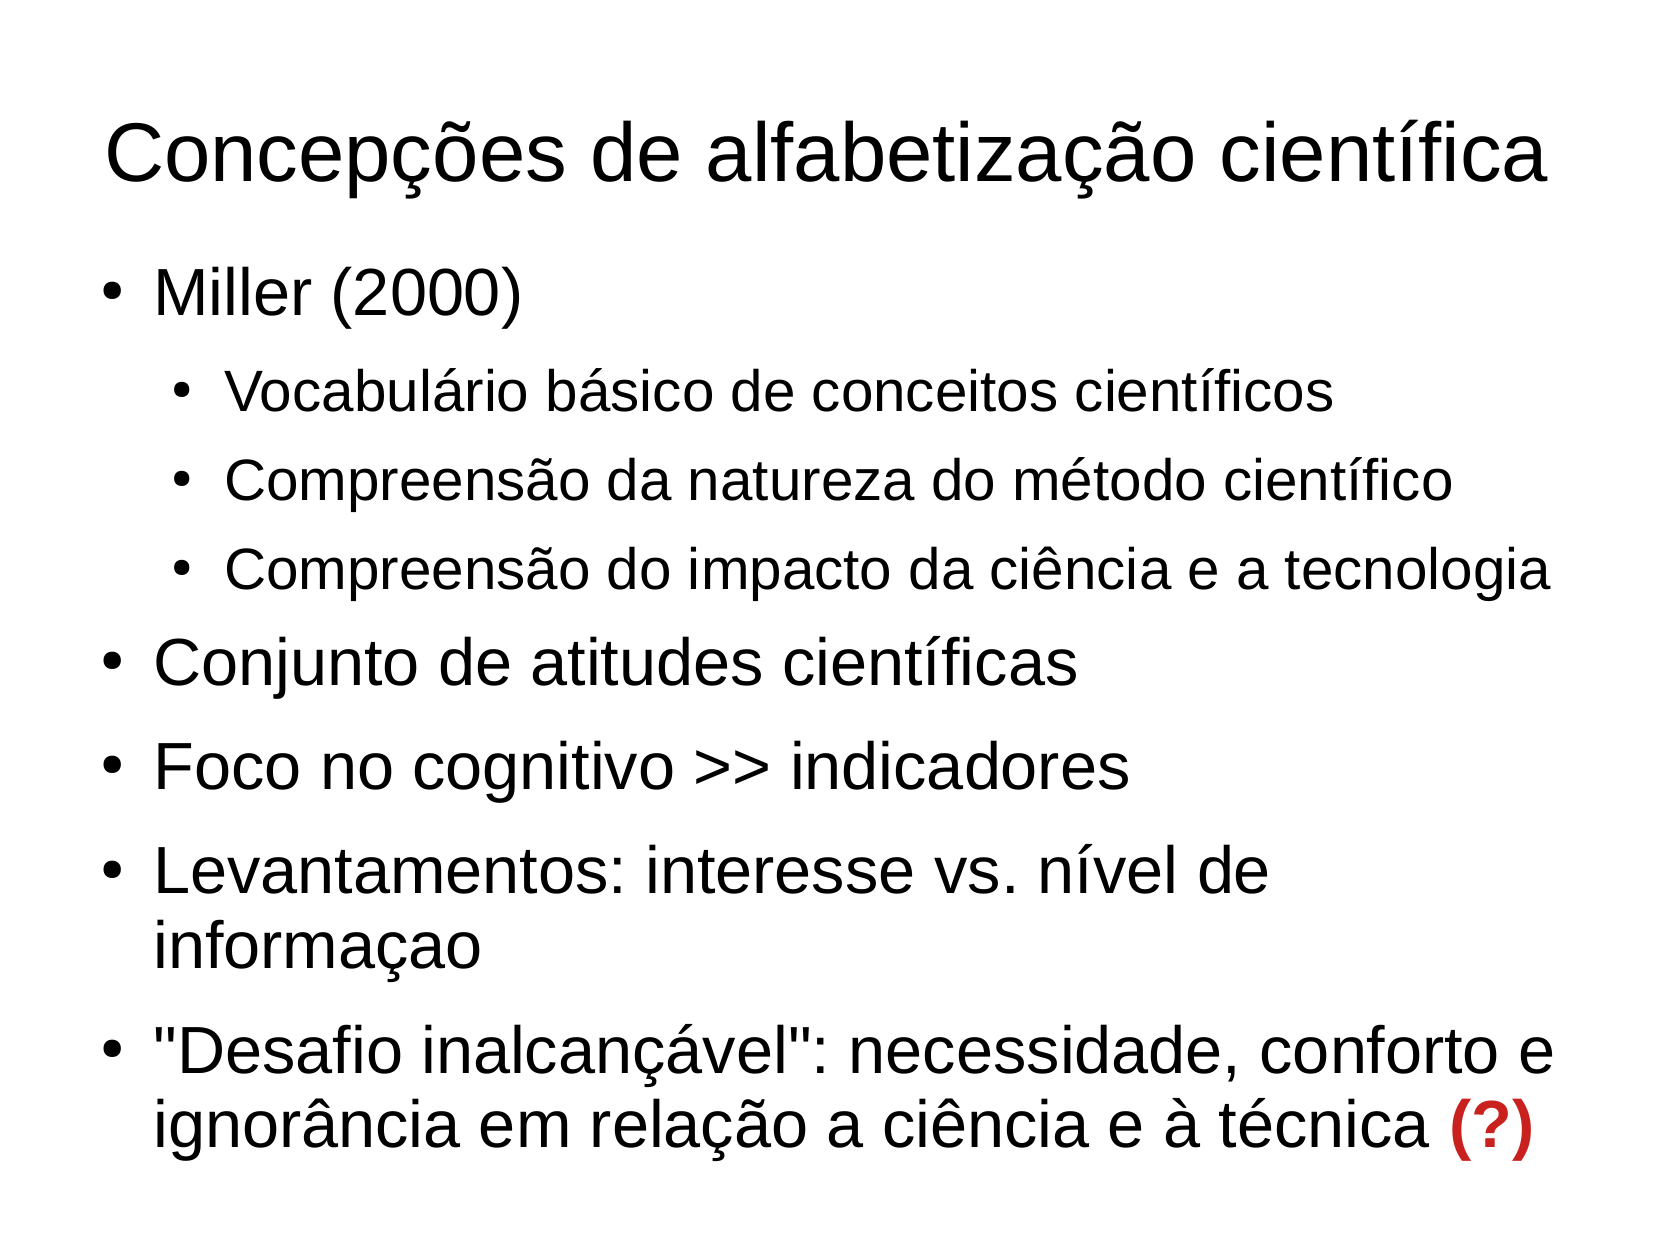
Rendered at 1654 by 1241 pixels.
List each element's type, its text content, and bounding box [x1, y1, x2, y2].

title Concepções de alfabetização científica [82, 49, 1571, 254]
list Miller (2000) Vocabulário básico de conceitos científicos Compreensão da natureza do método científico Compreensão do impacto da ciência e a tecnologia Conjunto de atitudes científicas Foco no cognitivo >> indicadores Levantamentos: interesse vs. nível de informaçao "Desafio inalcançável": necessidade, conforto e ignorância em relação a ciência e à técnica (?) [82, 254, 1571, 1163]
